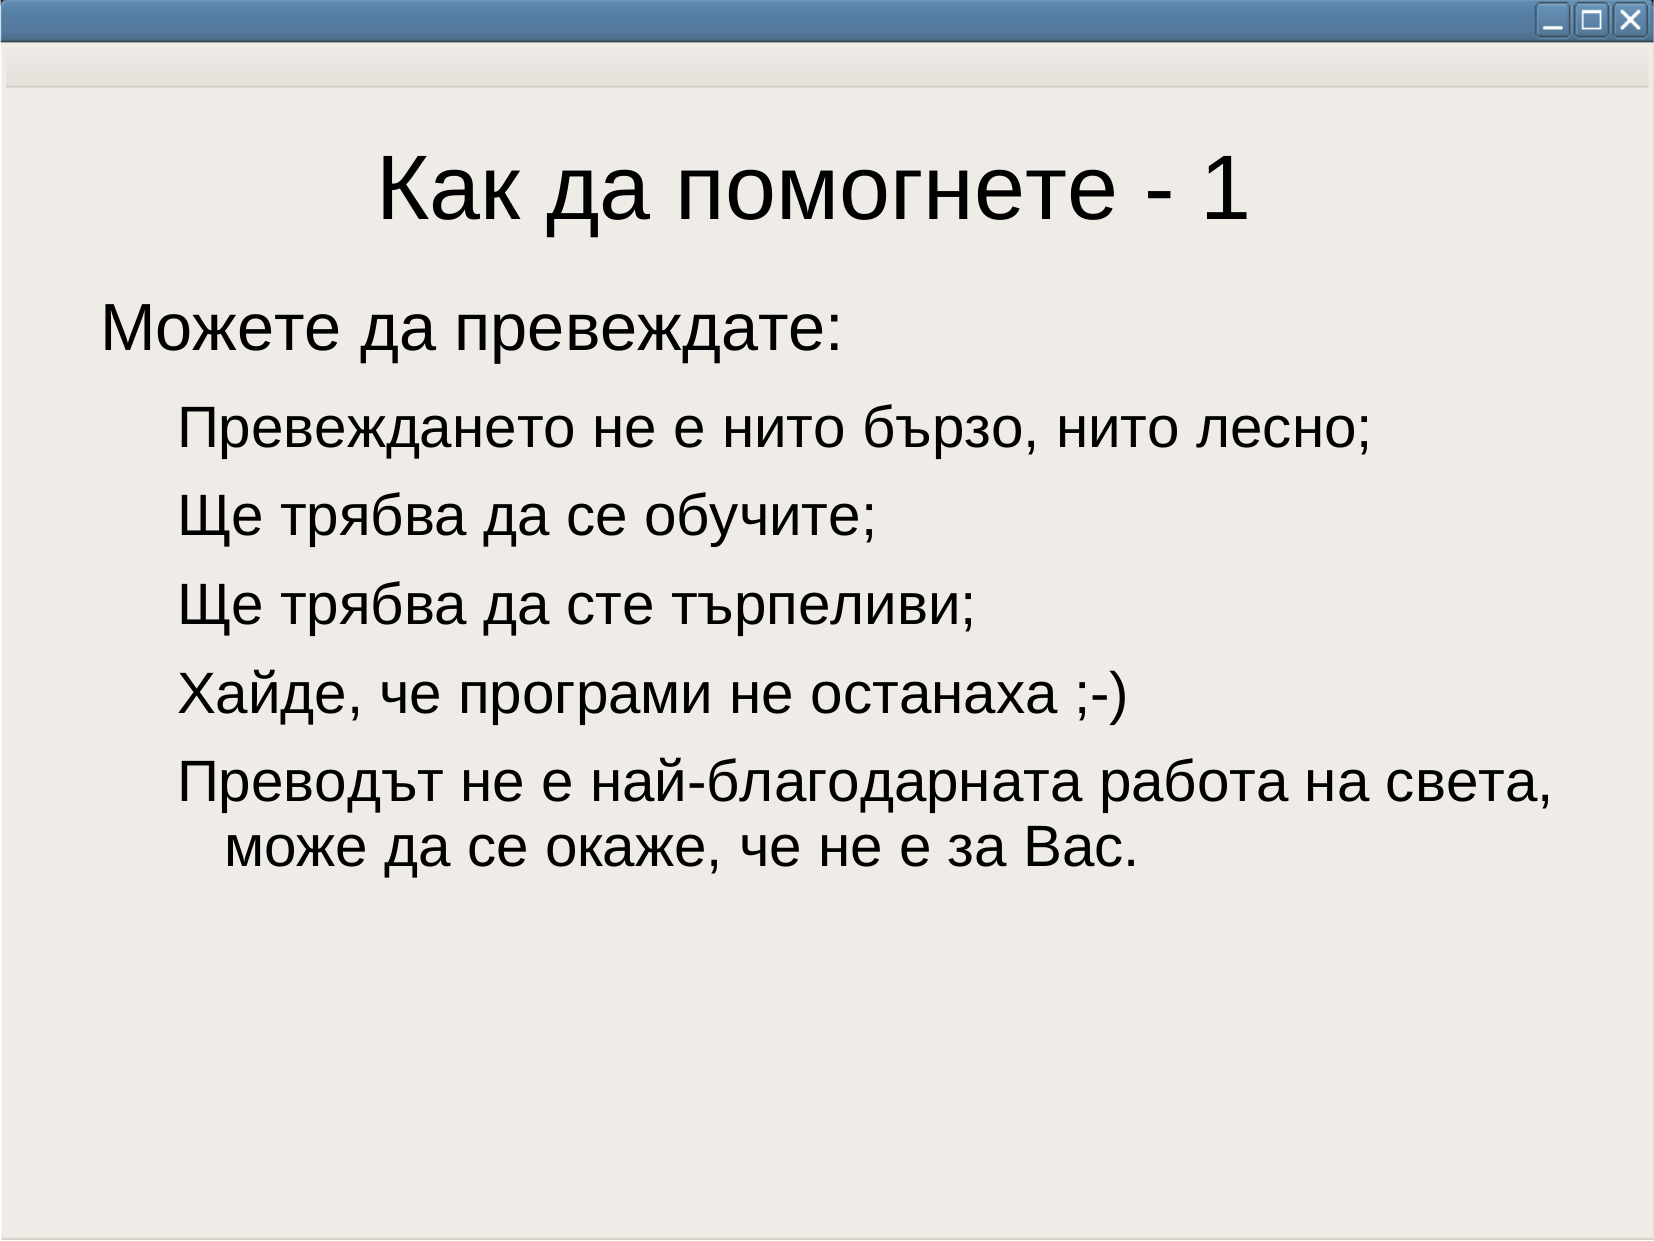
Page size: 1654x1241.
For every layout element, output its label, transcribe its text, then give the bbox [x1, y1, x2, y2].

picture [0, 0, 1654, 1240]
list Можете да превеждате: Превеждането не е нито бързо, нито лесно; Ще трябва да се обучите; Ще трябва да сте търпеливи; Хайде, че програми не останаха ;-) Преводът не е най-благодарната работа на света, може да се окаже, че не е за Вас. [82, 290, 1571, 1109]
title Как да помогнете - 1 [82, 84, 1571, 290]
